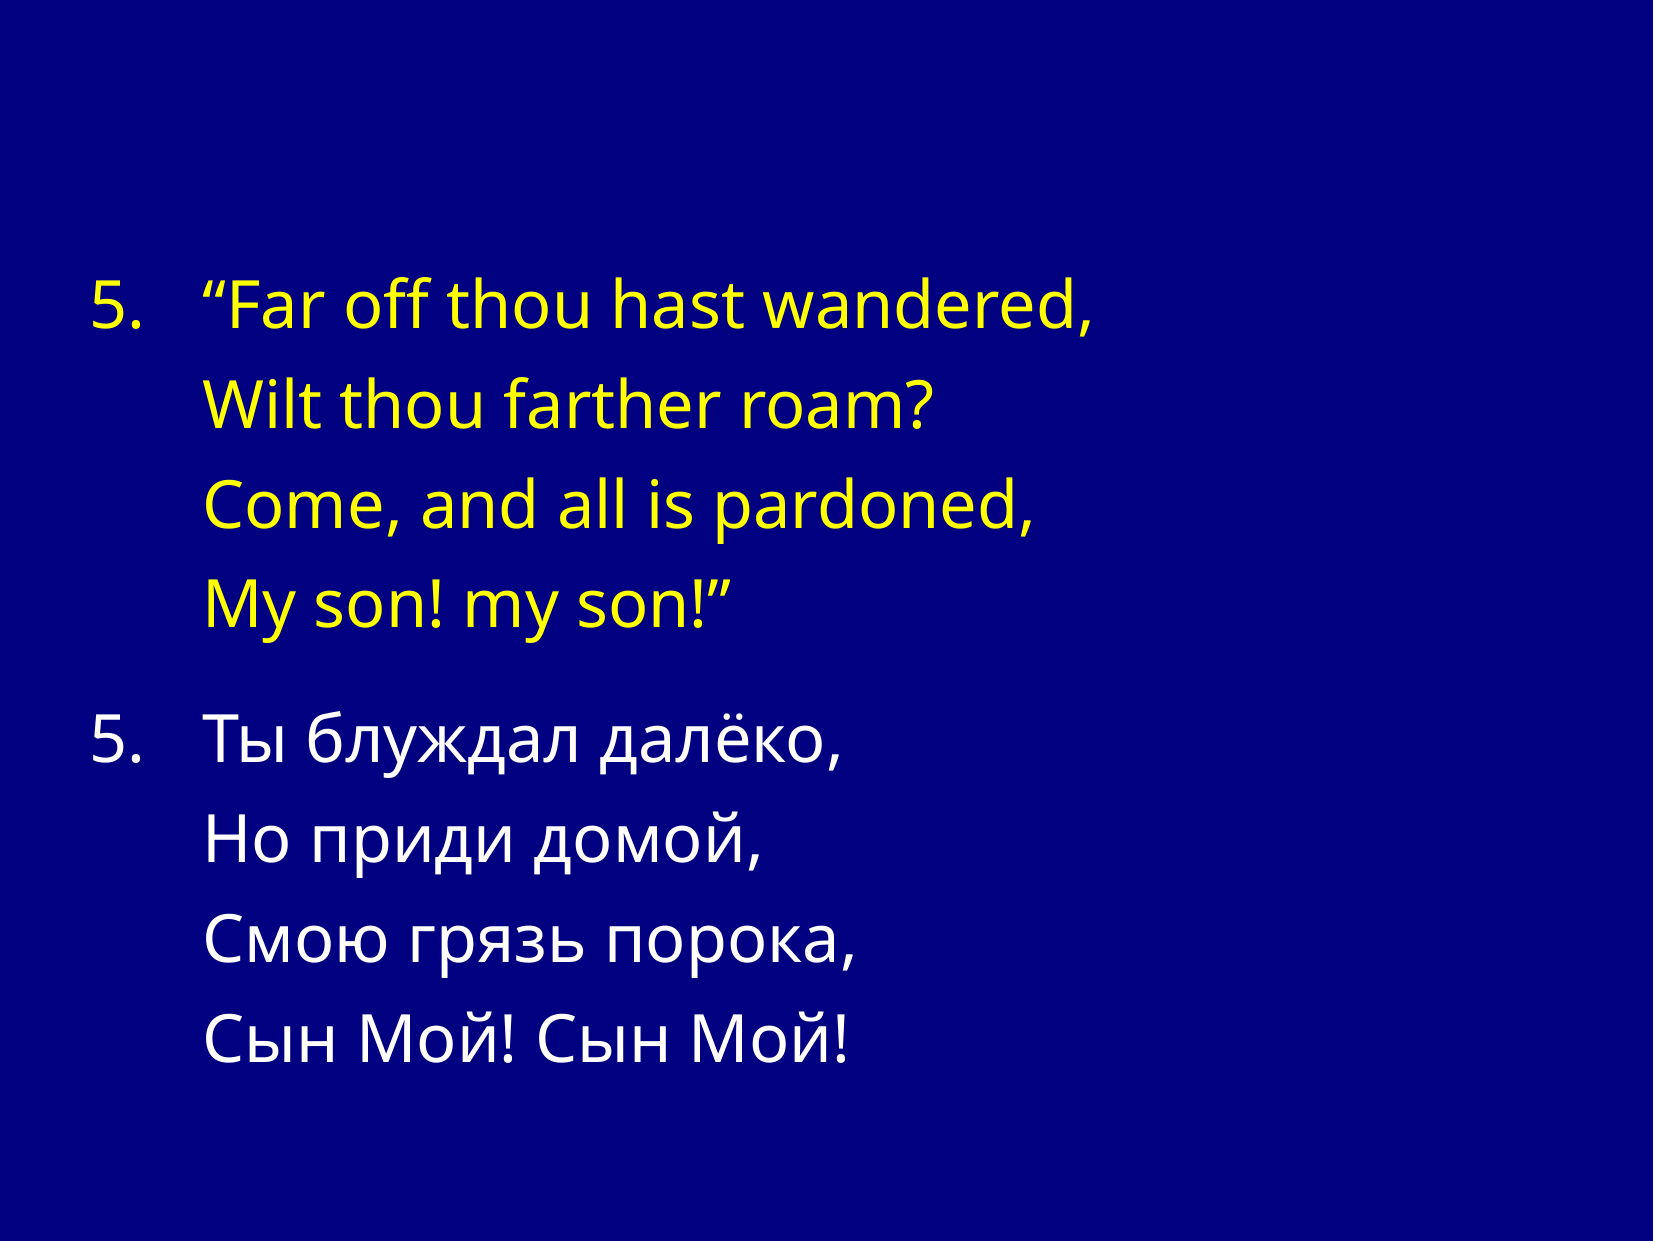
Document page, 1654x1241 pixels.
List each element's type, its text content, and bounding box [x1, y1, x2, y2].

text_box 5. Ты блуждал далёко, Но приди домой, Смою грязь порока, Сын Мой! Сын Мой! [75, 675, 1576, 1163]
text_box 5. “Far off thou hast wandered, Wilt thou farther roam? Come, and all is pardoned, My son! my son!” [75, 150, 1576, 638]
